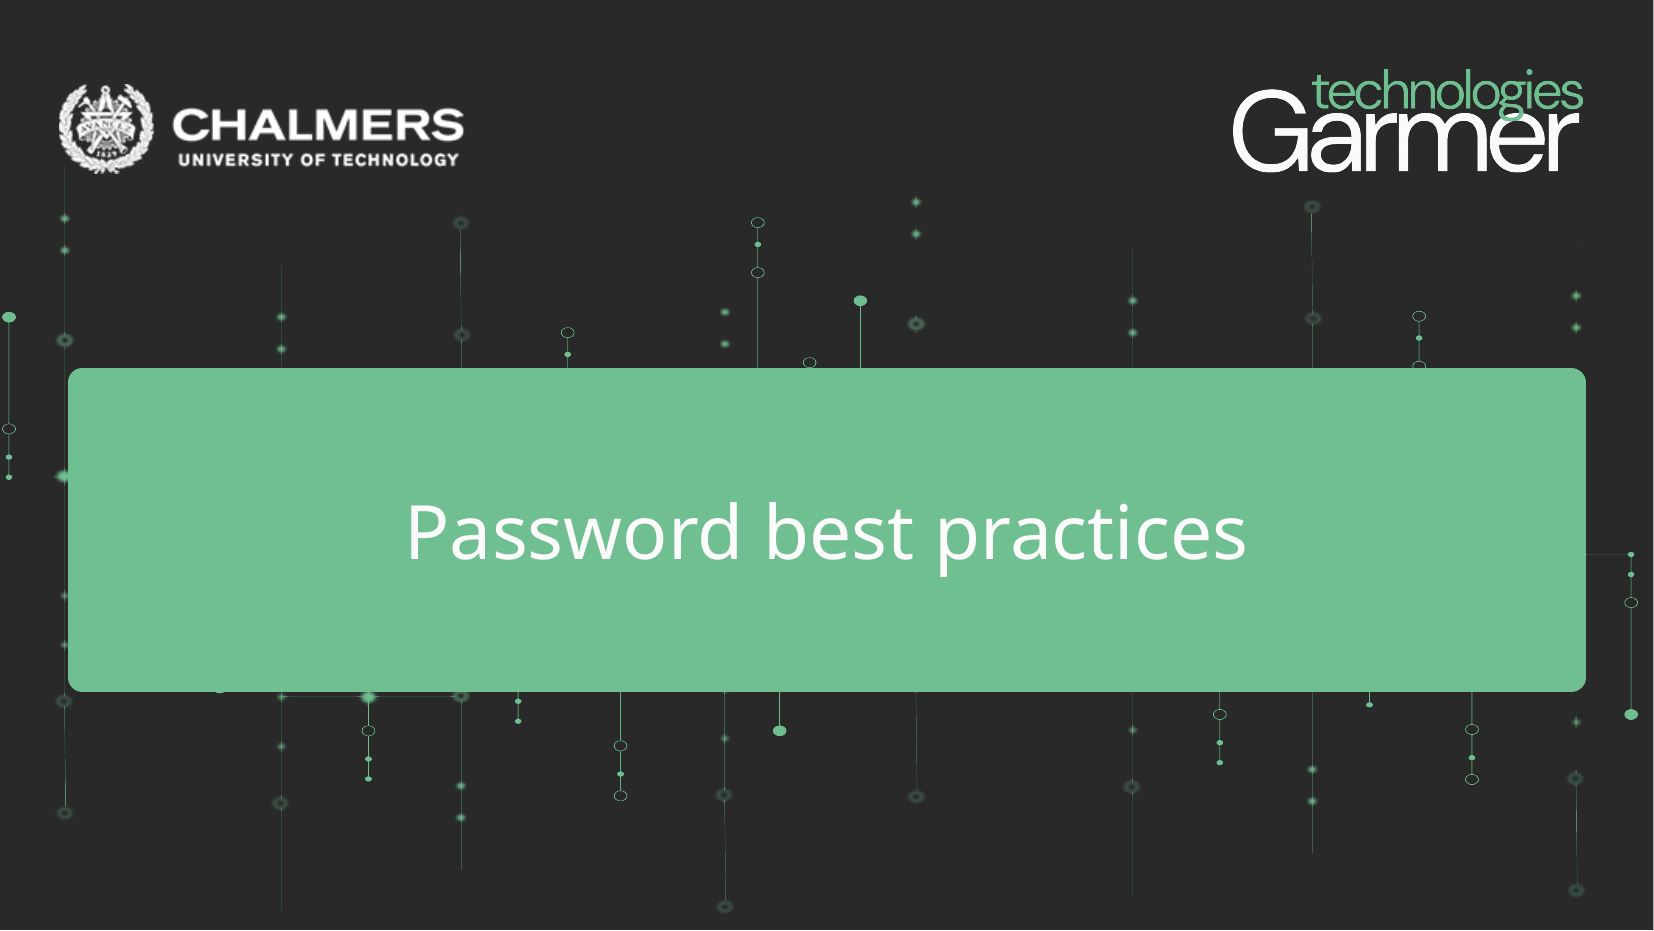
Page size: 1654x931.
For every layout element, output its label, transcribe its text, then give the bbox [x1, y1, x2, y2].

picture [0, 0, 1654, 928]
title Password best practices [82, 382, 1571, 678]
